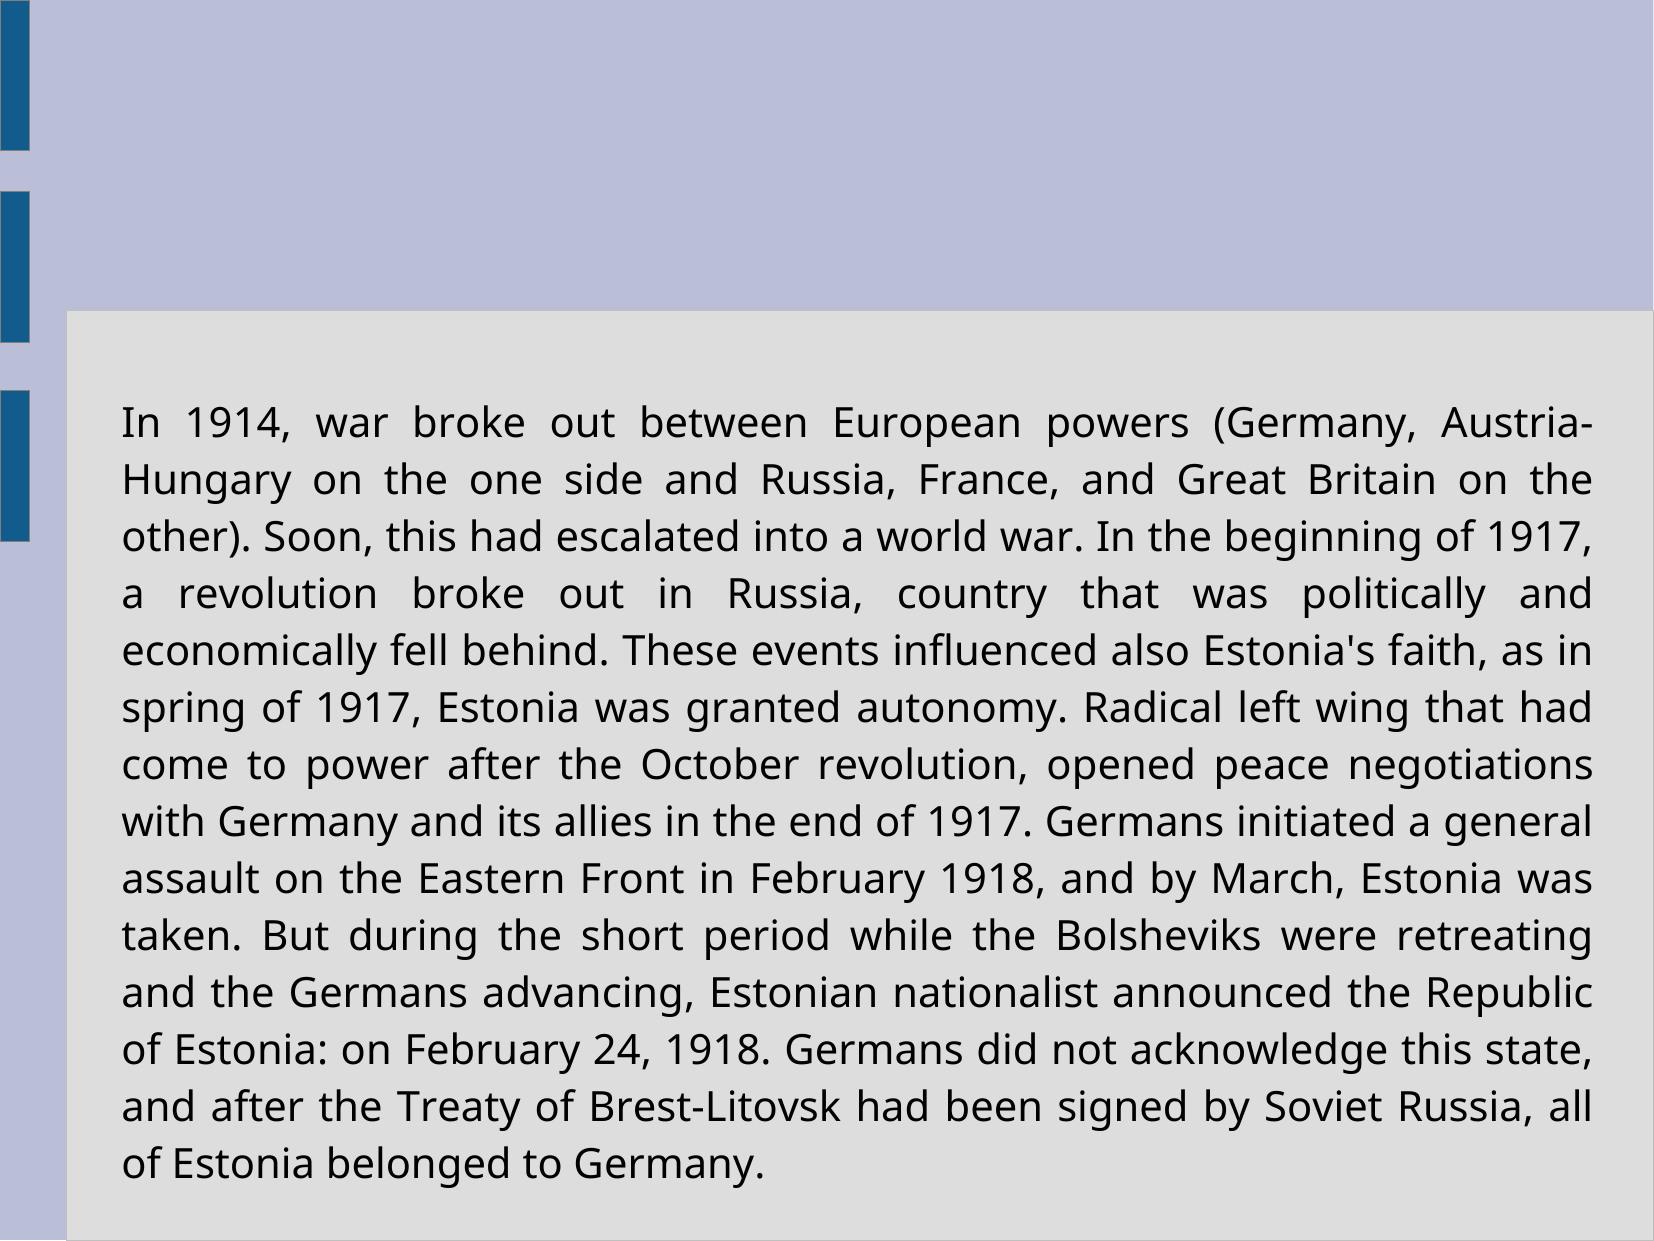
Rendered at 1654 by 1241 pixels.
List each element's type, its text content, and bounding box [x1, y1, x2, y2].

subtitle In 1914, war broke out between European powers (Germany, Austria-Hungary on the one side and Russia, France, and Great Britain on the other). Soon, this had escalated into a world war. In the beginning of 1917, a revolution broke out in Russia, country that was politically and economically fell behind. These events influenced also Estonia's faith, as in spring of 1917, Estonia was granted autonomy. Radical left wing that had come to power after the October revolution, opened peace negotiations with Germany and its allies in the end of 1917. Germans initiated a general assault on the Eastern Front in February 1918, and by March, Estonia was taken. But during the short period while the Bolsheviks were retreating and the Germans advancing, Estonian nationalist announced the Republic of Estonia: on February 24, 1918. Germans did not acknowledge this state, and after the Treaty of Brest-Litovsk had been signed by Soviet Russia, all of Estonia belonged to Germany. [121, 91, 1595, 1217]
